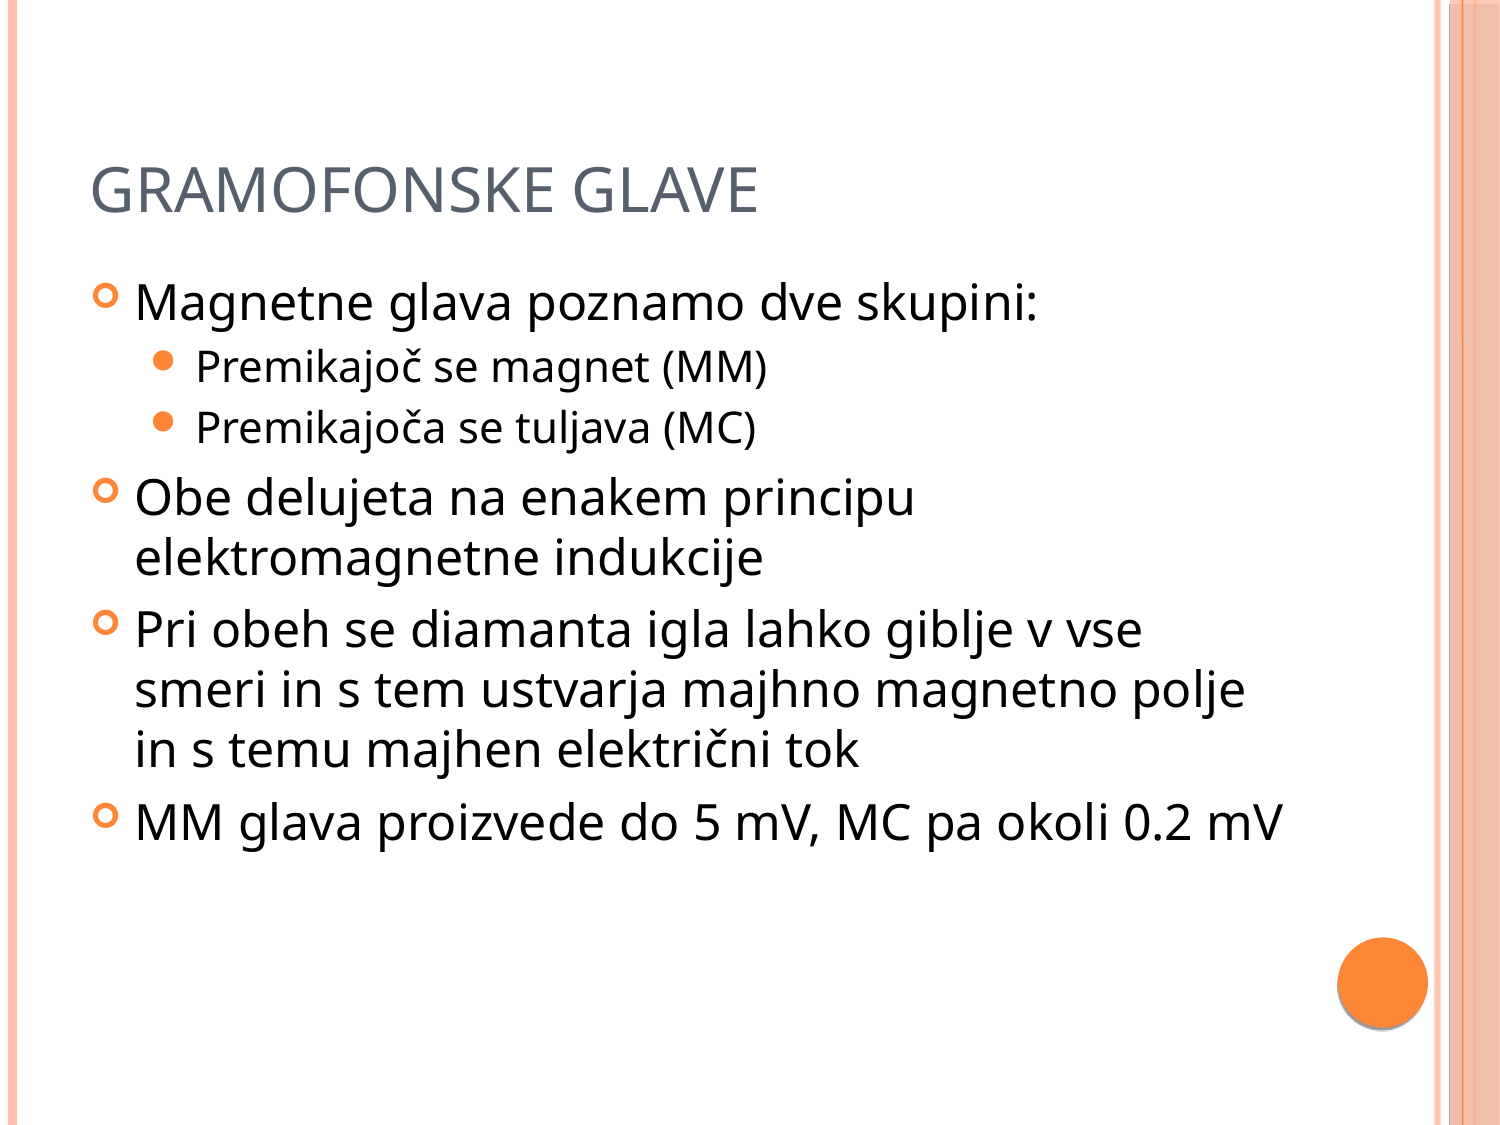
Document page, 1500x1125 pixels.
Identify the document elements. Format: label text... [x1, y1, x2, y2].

list Magnetne glava poznamo dve skupini: Premikajoč se magnet (MM) Premikajoča se tuljava (MC) Obe delujeta na enakem principu elektromagnetne indukcije Pri obeh se diamanta igla lahko giblje v vse smeri in s tem ustvarja majhno magnetno polje in s temu majhen električni tok MM glava proizvede do 5 mV, MC pa okoli 0.2 mV [75, 262, 1300, 1062]
title Gramofonske glave [75, 45, 1300, 233]
